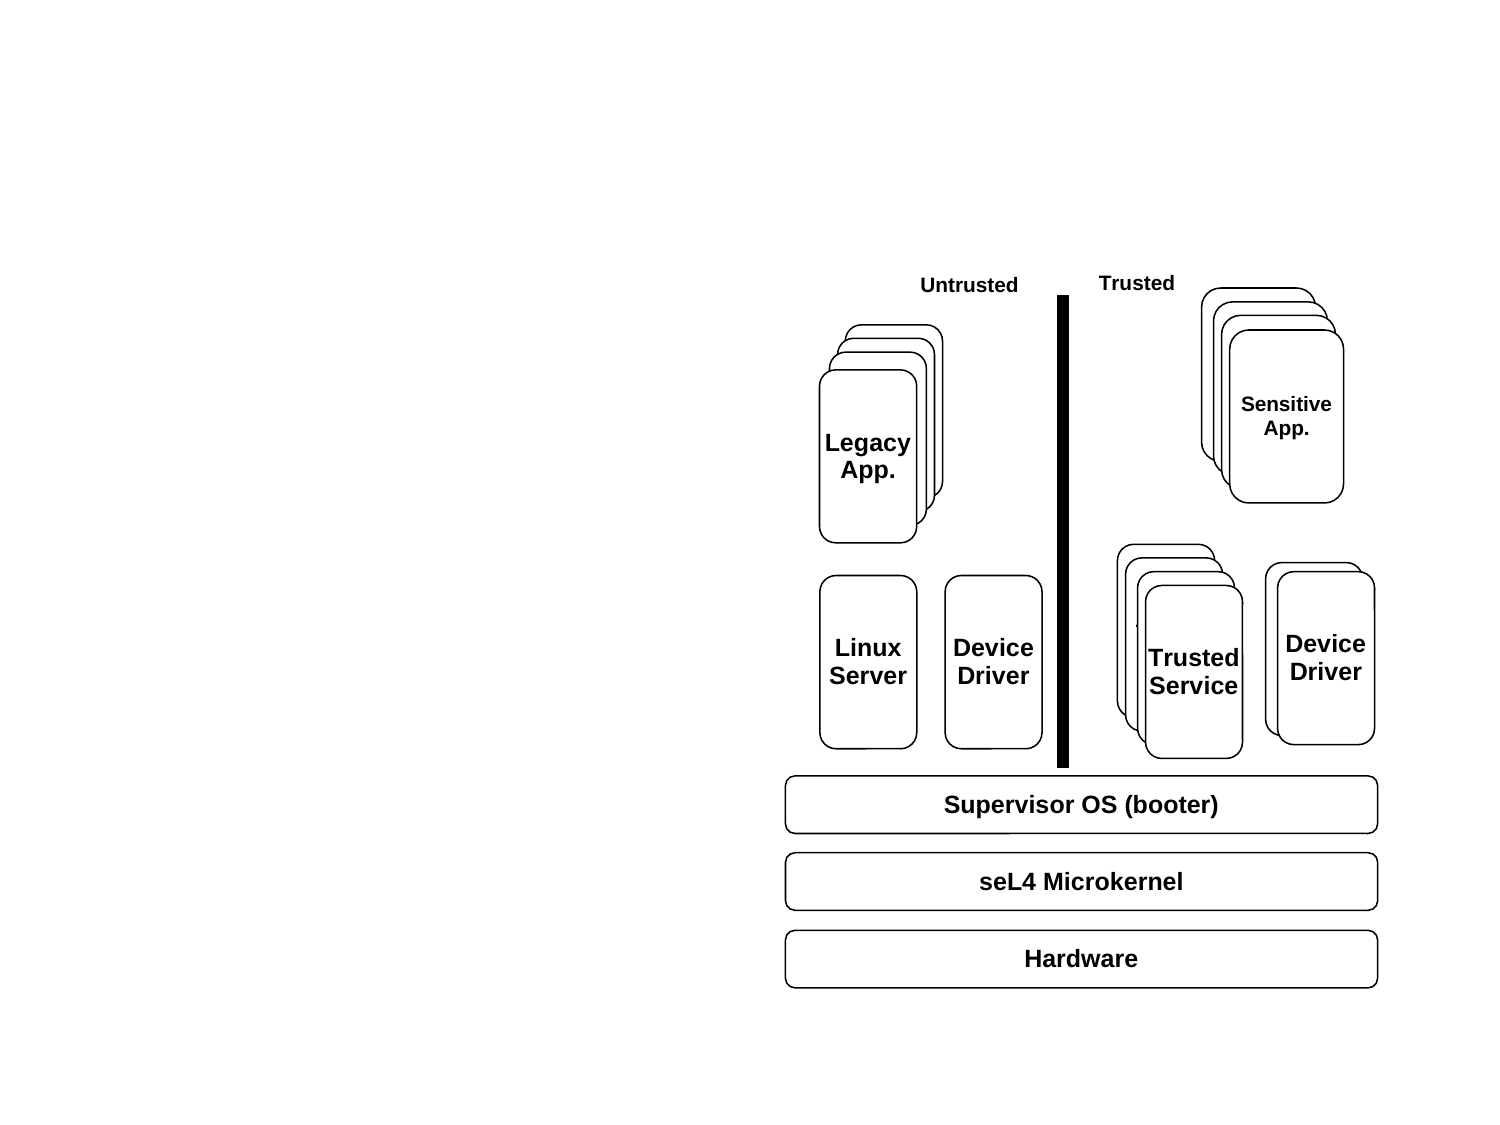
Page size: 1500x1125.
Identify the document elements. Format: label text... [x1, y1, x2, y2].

text_box Device Driver [1265, 562, 1361, 736]
text_box Trusted [1084, 263, 1211, 303]
text_box Sensitive App. [1213, 301, 1328, 471]
text_box Trusted Service [1137, 571, 1235, 742]
text_box Untrusted [891, 265, 1034, 305]
text_box seL4 Microkernel [785, 852, 1378, 911]
text_box Trusted Service [1117, 544, 1215, 715]
text_box Sensitive App. [1201, 288, 1315, 460]
text_box Legacy App. [819, 369, 917, 543]
text_box Linux Server [819, 575, 917, 749]
text_box Legacy App. [837, 338, 935, 509]
text_box Device Driver [1277, 571, 1375, 745]
text_box Trusted Service [1125, 557, 1223, 731]
text_box Legacy App. [845, 324, 943, 496]
text_box Sensitive App. [1229, 329, 1344, 503]
text_box Legacy App. [829, 352, 927, 524]
text_box Sensitive App. [1221, 315, 1336, 485]
text_box Trusted Service [1145, 585, 1243, 759]
text_box Supervisor OS (booter) [785, 775, 1378, 834]
text_box Hardware [785, 930, 1378, 988]
text_box Device Driver [945, 575, 1043, 749]
